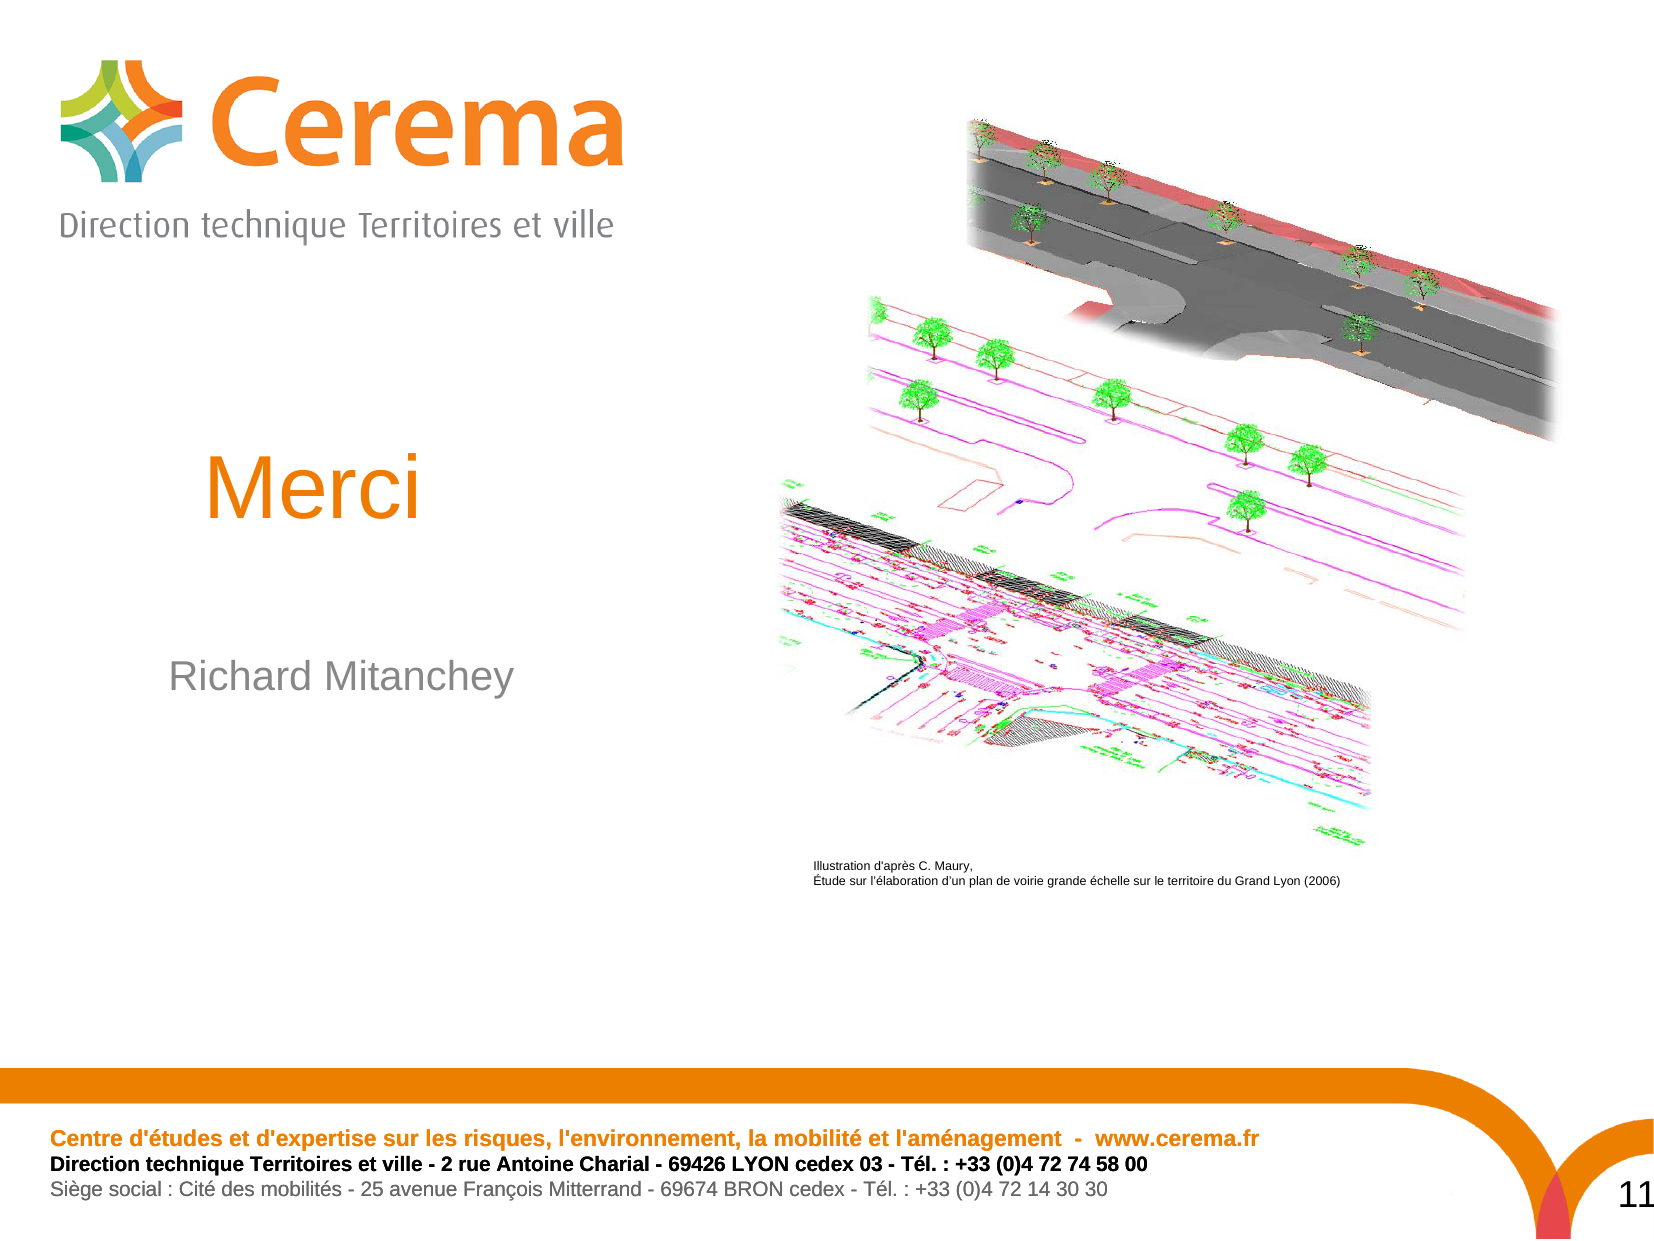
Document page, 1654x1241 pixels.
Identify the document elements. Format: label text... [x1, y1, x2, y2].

text_box Richard Mitanchey [153, 641, 1595, 957]
text_box Merci [188, 442, 755, 554]
text_box Illustration d'après C. Maury, Étude sur l’élaboration d’un plan de voirie grande échelle sur le territoire du Grand Lyon (2006) [798, 850, 1359, 896]
picture [0, 0, 684, 291]
picture [755, 94, 1583, 866]
picture [0, 1068, 1654, 1239]
text_box Centre d'études et d'expertise sur les risques, l'environnement, la mobilité et l'aménagement - www.cerema.fr Direction technique Territoires et ville - 2 rue Antoine Charial - 69426 LYON cedex 03 - Tél. : +33 (0)4 72 74 58 00 Siège social : Cité des mobilités - 25 avenue François Mitterrand - 69674 BRON cedex - Tél. : +33 (0)4 72 14 30 30 [35, 1116, 1394, 1217]
